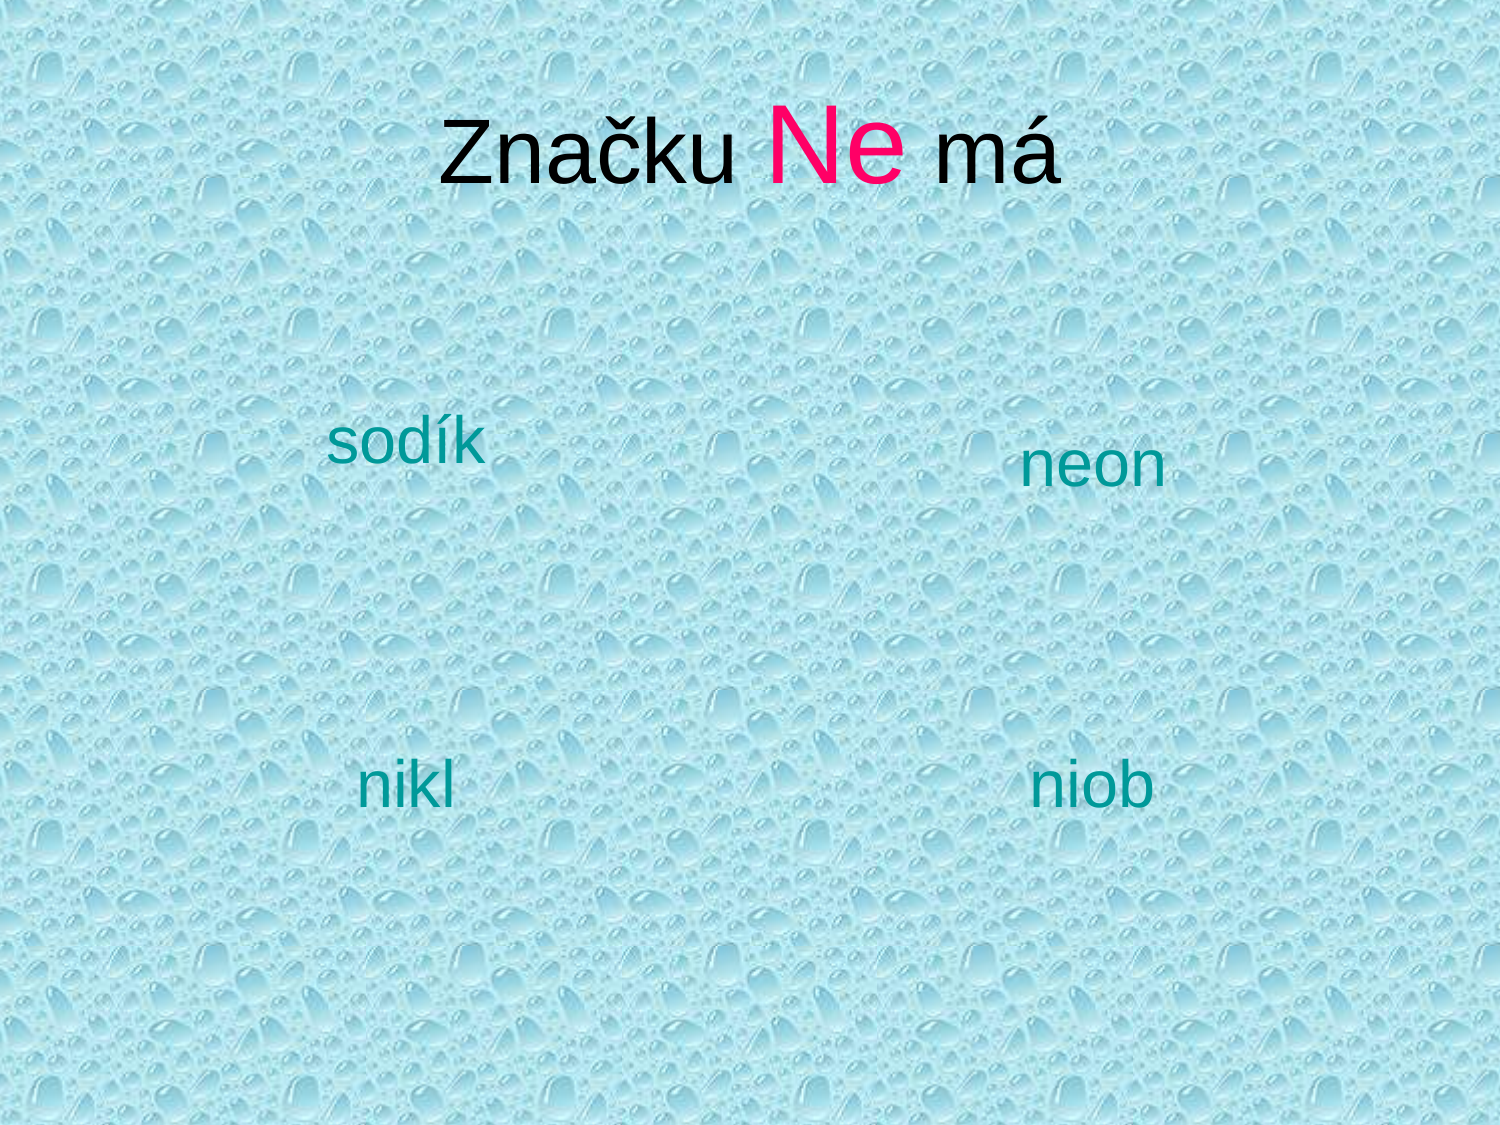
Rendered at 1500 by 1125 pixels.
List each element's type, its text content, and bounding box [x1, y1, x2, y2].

table_header niob [763, 646, 1423, 1005]
title Značku Ne má [75, 45, 1426, 233]
picture [0, 0, 1500, 1125]
table_header neon [763, 262, 1425, 621]
table_header nikl [75, 646, 737, 1005]
table_header sodík [75, 262, 737, 621]
